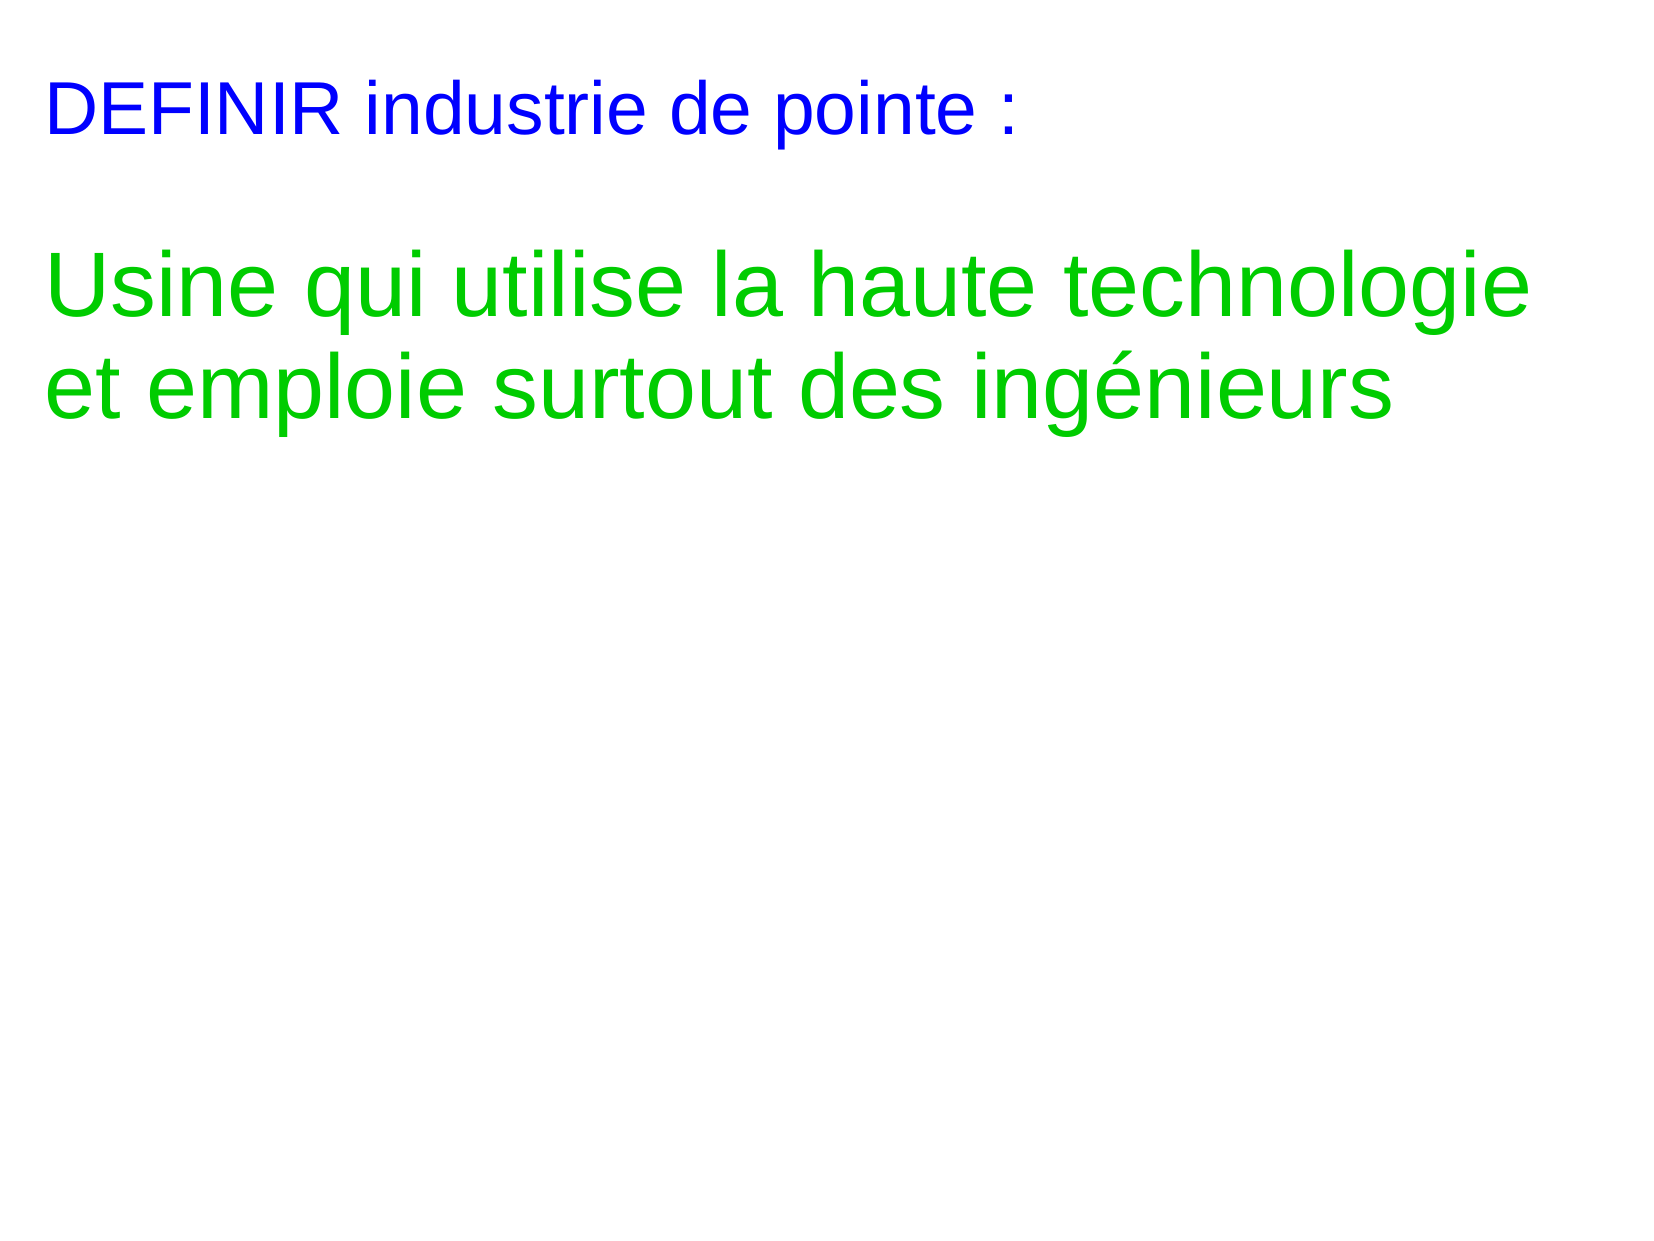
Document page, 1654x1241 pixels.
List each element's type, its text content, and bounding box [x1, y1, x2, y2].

text_box Usine qui utilise la haute technologie et emploie surtout des ingénieurs [29, 226, 1595, 446]
text_box DEFINIR industrie de pointe : [29, 59, 1595, 158]
